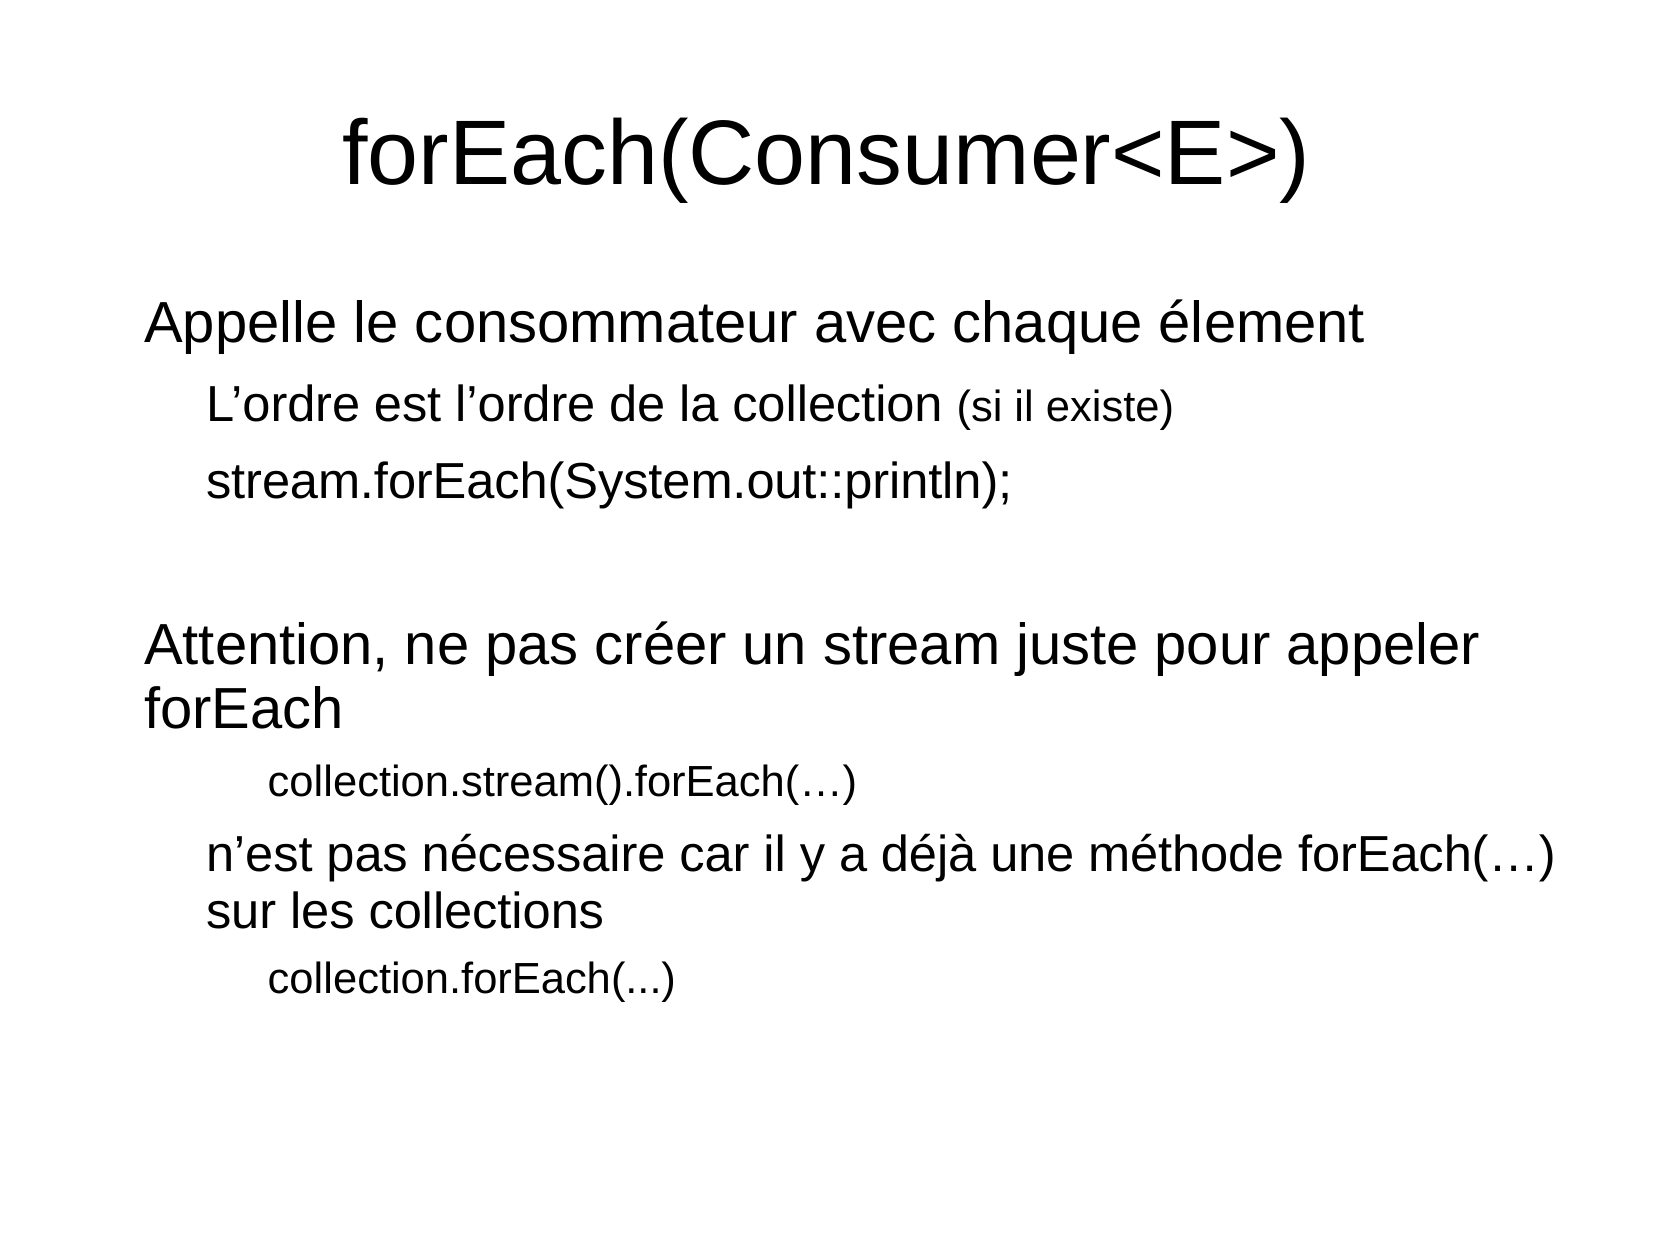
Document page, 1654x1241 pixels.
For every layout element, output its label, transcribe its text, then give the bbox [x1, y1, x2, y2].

title forEach(Consumer<E>) [82, 49, 1571, 257]
list Appelle le consommateur avec chaque élement L’ordre est l’ordre de la collection (si il existe) stream.forEach(System.out::println); Attention, ne pas créer un stream juste pour appeler forEach collection.stream().forEach(…) n’est pas nécessaire car il y a déjà une méthode forEach(…) sur les collections collection.forEach(...) [82, 290, 1571, 1010]
